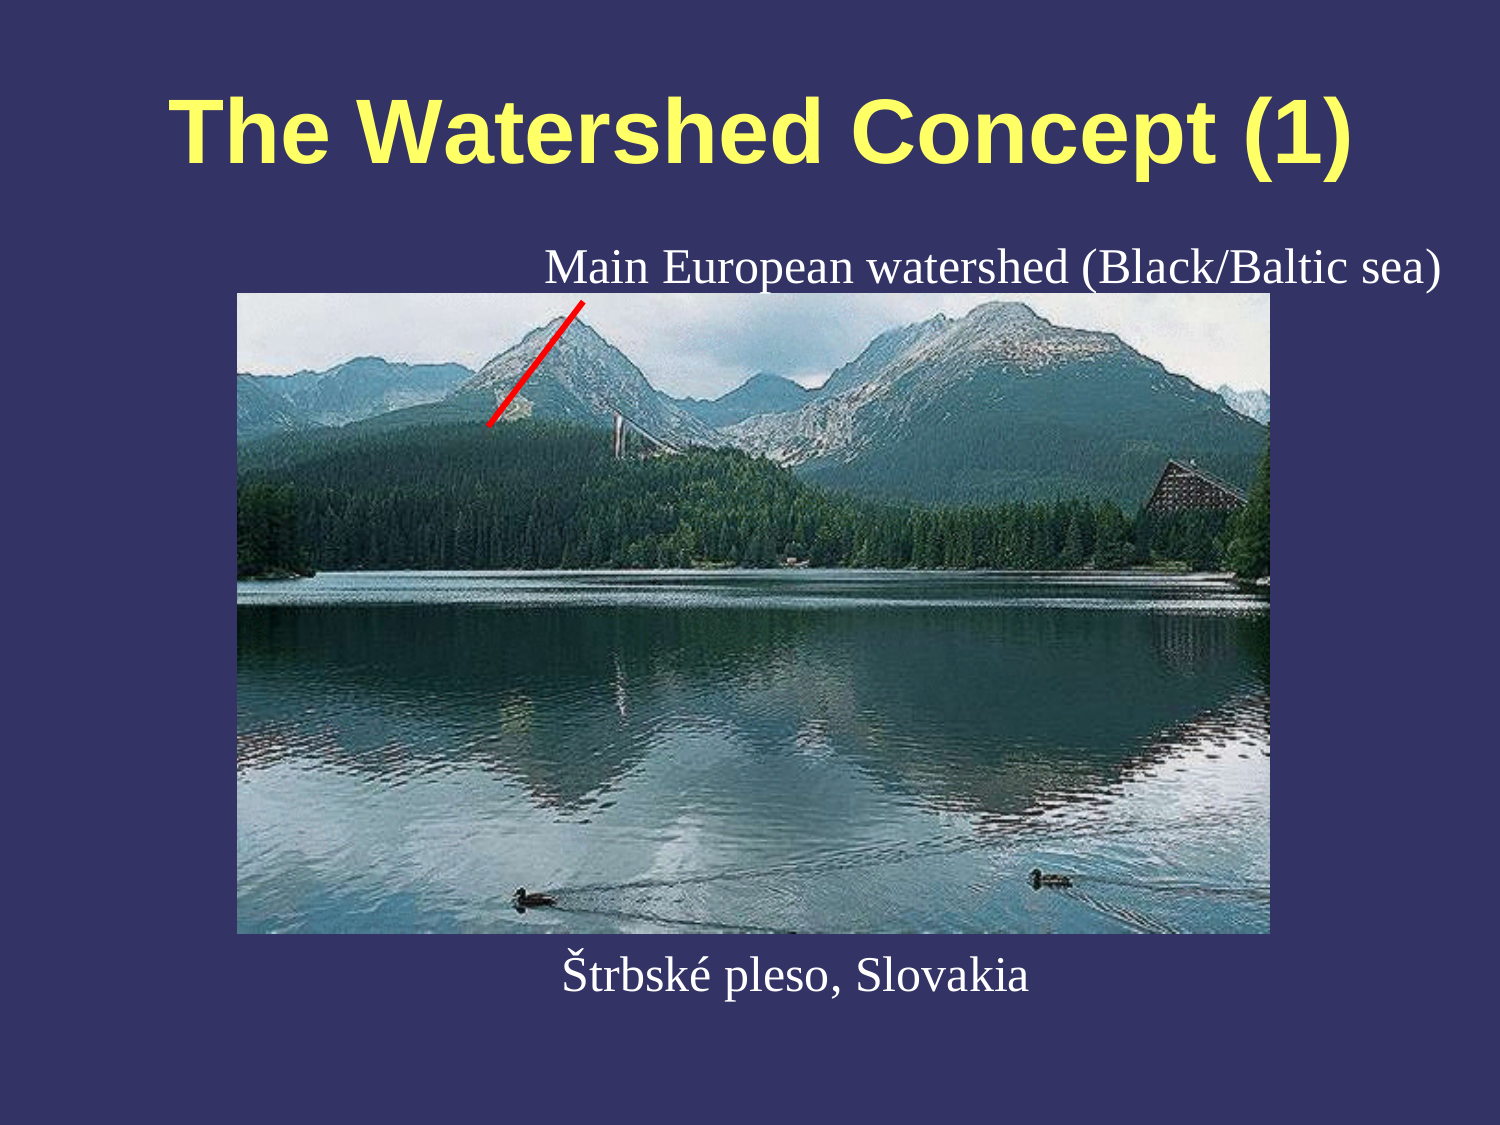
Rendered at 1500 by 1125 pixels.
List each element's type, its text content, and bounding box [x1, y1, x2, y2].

title The Watershed Concept (1) [106, 34, 1418, 222]
text_box Štrbské pleso, Slovakia [561, 942, 1031, 999]
picture [237, 293, 1270, 934]
text_box Main European watershed (Black/Baltic sea) [544, 234, 1443, 291]
